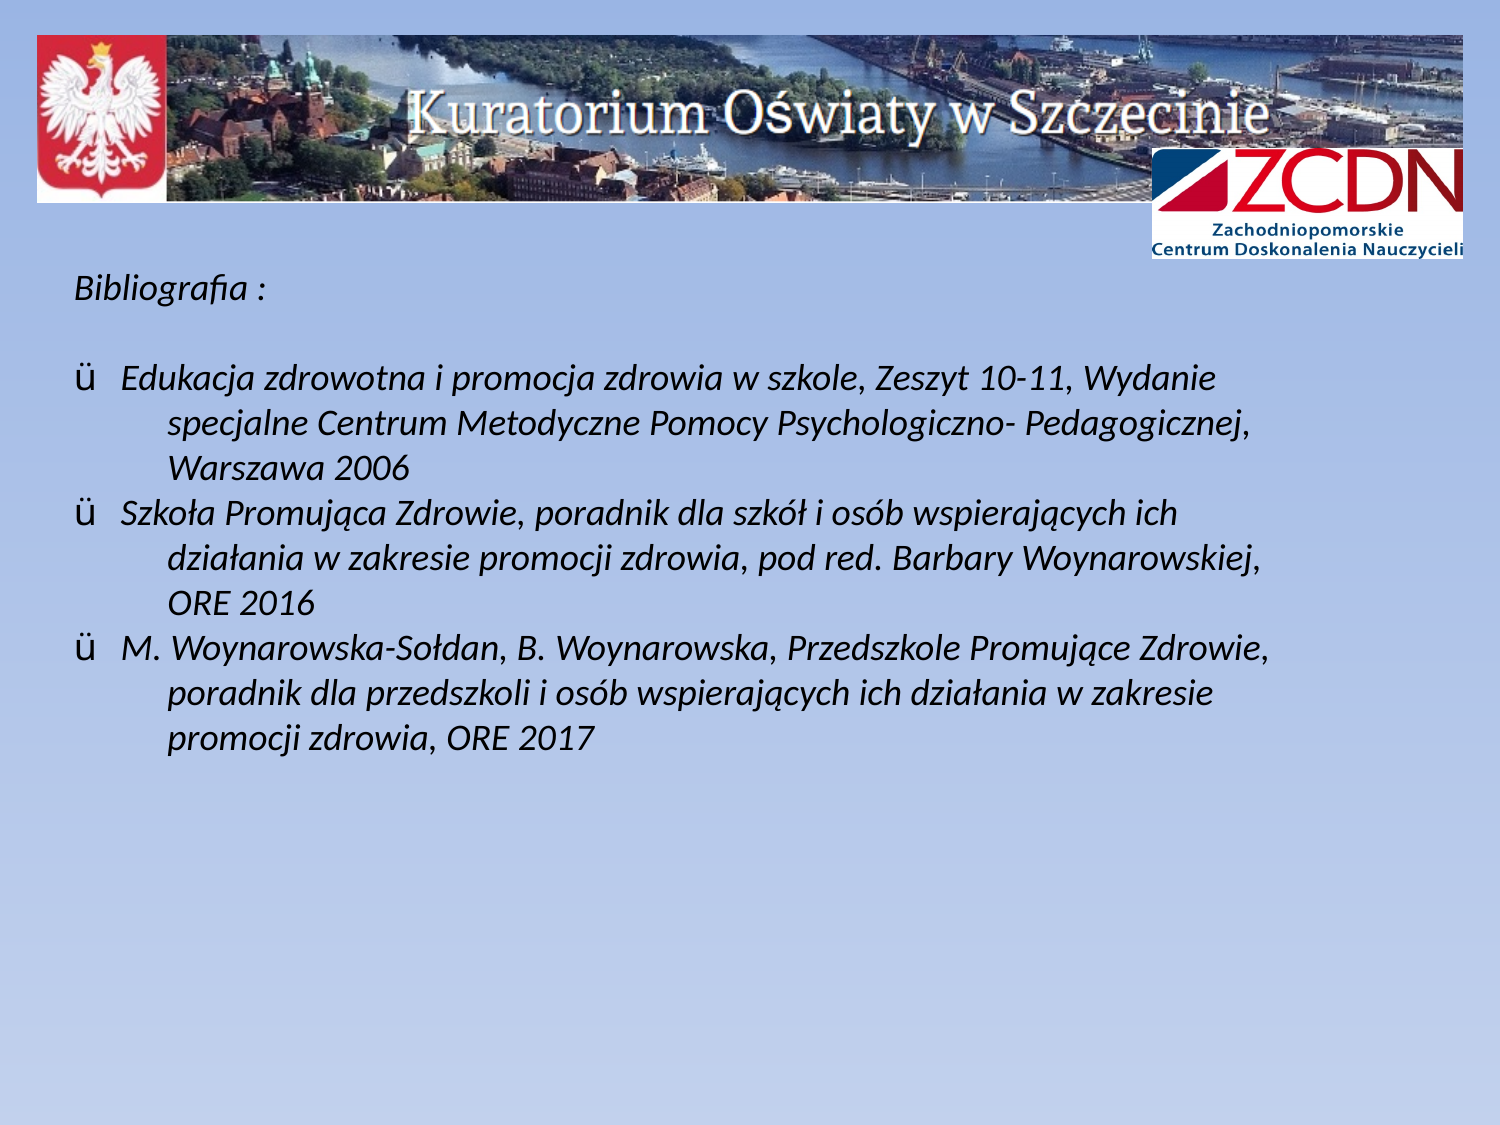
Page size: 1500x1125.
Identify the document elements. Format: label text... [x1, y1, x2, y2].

picture [37, 35, 1463, 259]
text_box Bibliografia : Edukacja zdrowotna i promocja zdrowia w szkole, Zeszyt 10-11, Wydanie specjalne Centrum Metodyczne Pomocy Psychologiczno- Pedagogicznej, Warszawa 2006 Szkoła Promująca Zdrowie, poradnik dla szkół i osób wspierających ich działania w zakresie promocji zdrowia, pod red. Barbary Woynarowskiej, ORE 2016 M. Woynarowska-Sołdan, B. Woynarowska, Przedszkole Promujące Zdrowie, poradnik dla przedszkoli i osób wspierających ich działania w zakresie promocji zdrowia, ORE 2017 [59, 256, 1327, 766]
